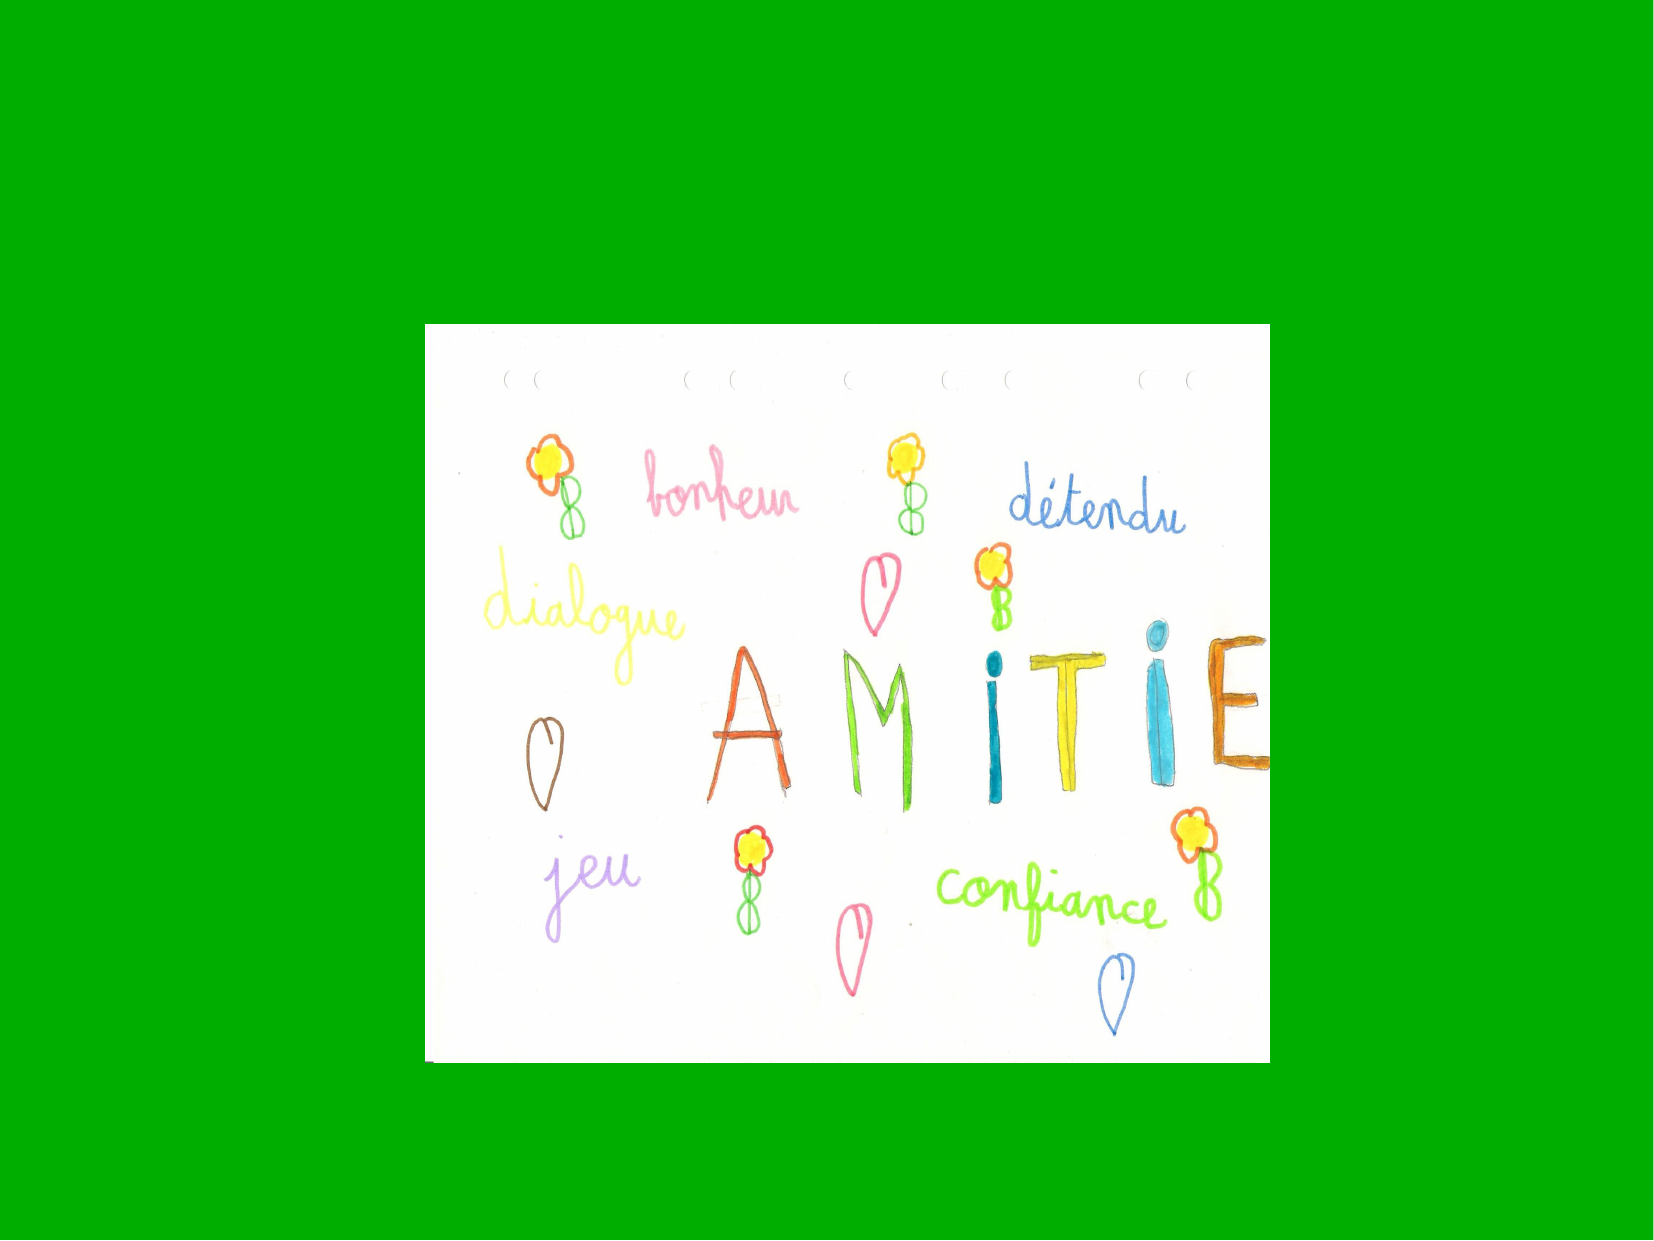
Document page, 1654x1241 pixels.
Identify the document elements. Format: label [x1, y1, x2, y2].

picture [425, 324, 1270, 1063]
